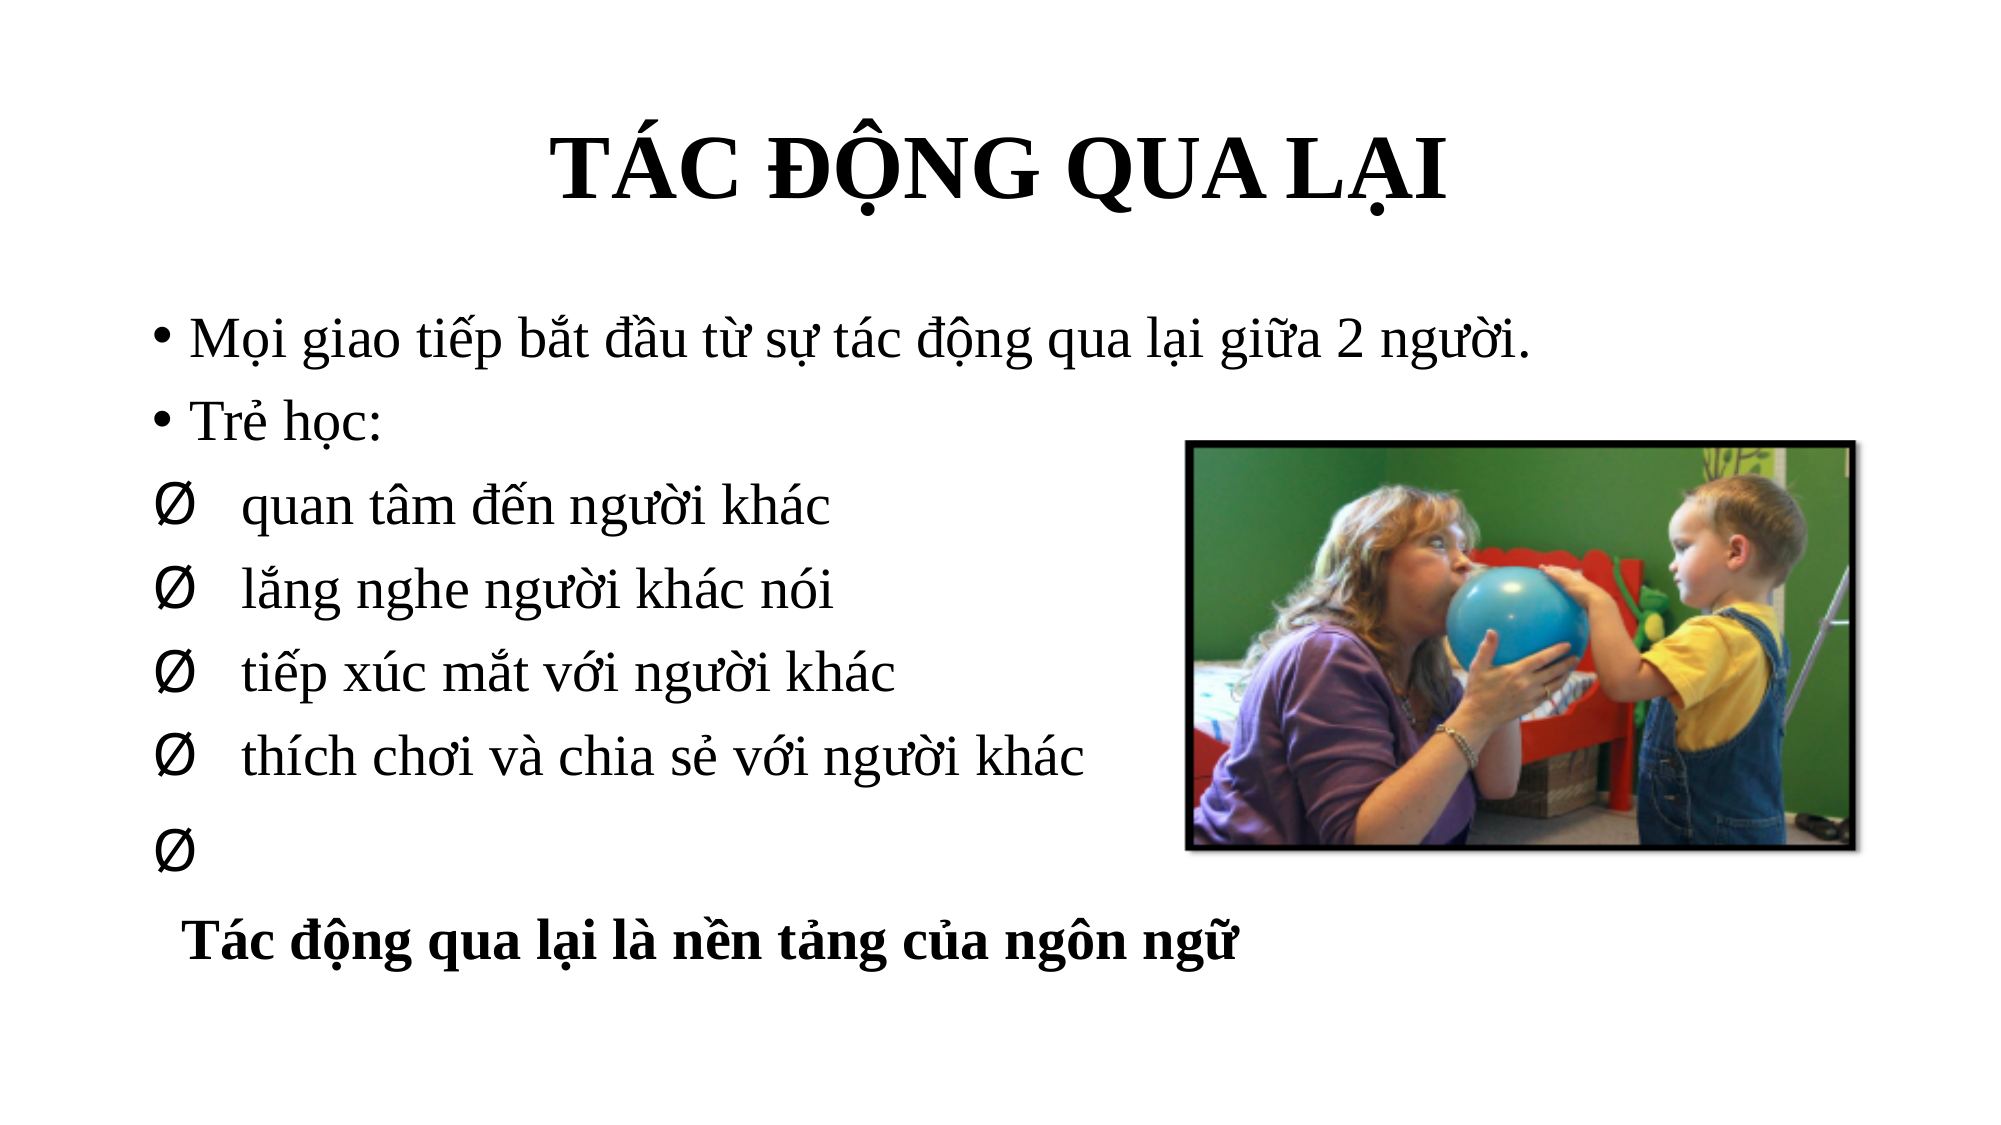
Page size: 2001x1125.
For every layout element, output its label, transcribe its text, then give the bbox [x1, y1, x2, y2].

title TÁC ĐỘNG QUA LẠI [137, 59, 1863, 278]
picture [1176, 440, 1880, 863]
list Mọi giao tiếp bắt đầu từ sự tác động qua lại giữa 2 người. Trẻ học: quan tâm đến người khác lắng nghe người khác nói tiếp xúc mắt với người khác thích chơi và chia sẻ với người khác Tác động qua lại là nền tảng của ngôn ngữ [137, 299, 1863, 1014]
